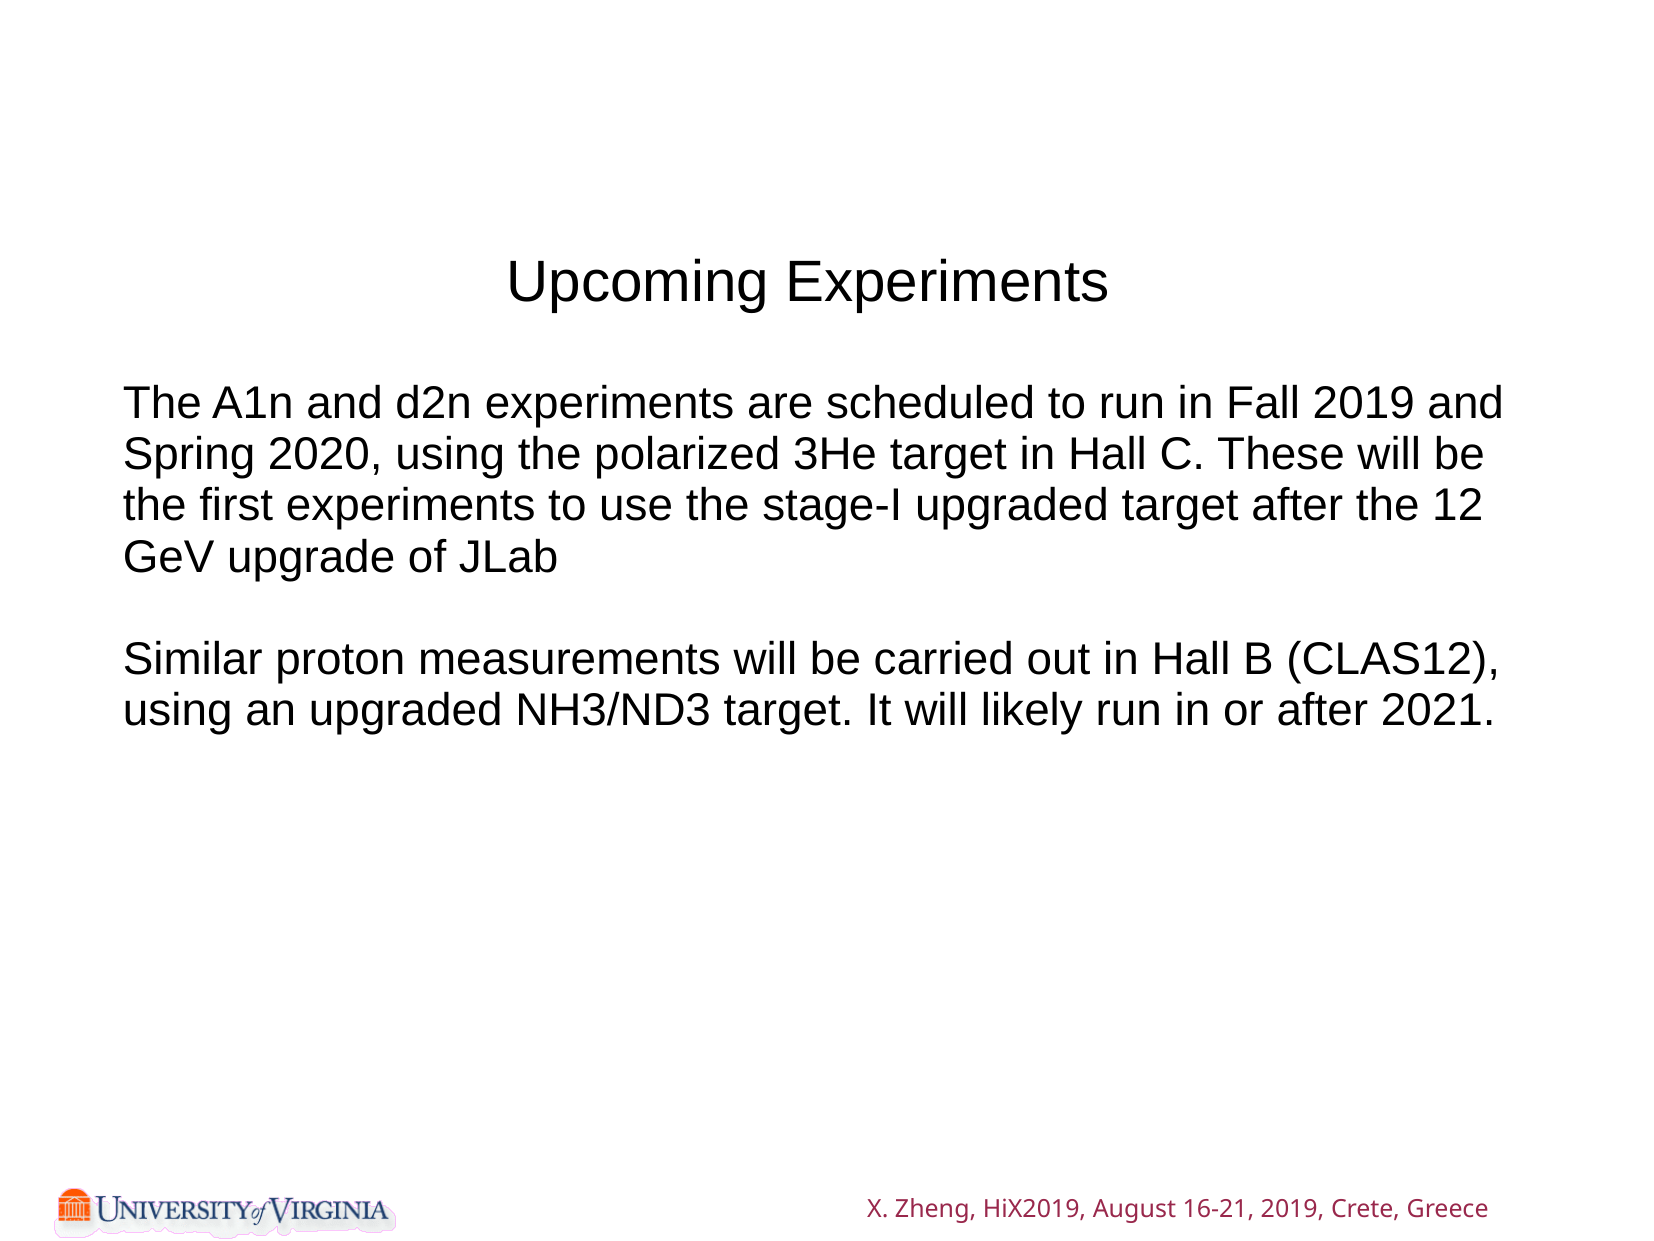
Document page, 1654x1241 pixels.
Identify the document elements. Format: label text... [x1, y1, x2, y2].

text_box The A1n and d2n experiments are scheduled to run in Fall 2019 and Spring 2020, using the polarized 3He target in Hall C. These will be the first experiments to use the stage-I upgraded target after the 12 GeV upgrade of JLab Similar proton measurements will be carried out in Hall B (CLAS12), using an upgraded NH3/ND3 target. It will likely run in or after 2021. [122, 364, 1540, 748]
text_box Upcoming Experiments [228, 175, 1390, 364]
picture [35, 1171, 409, 1241]
